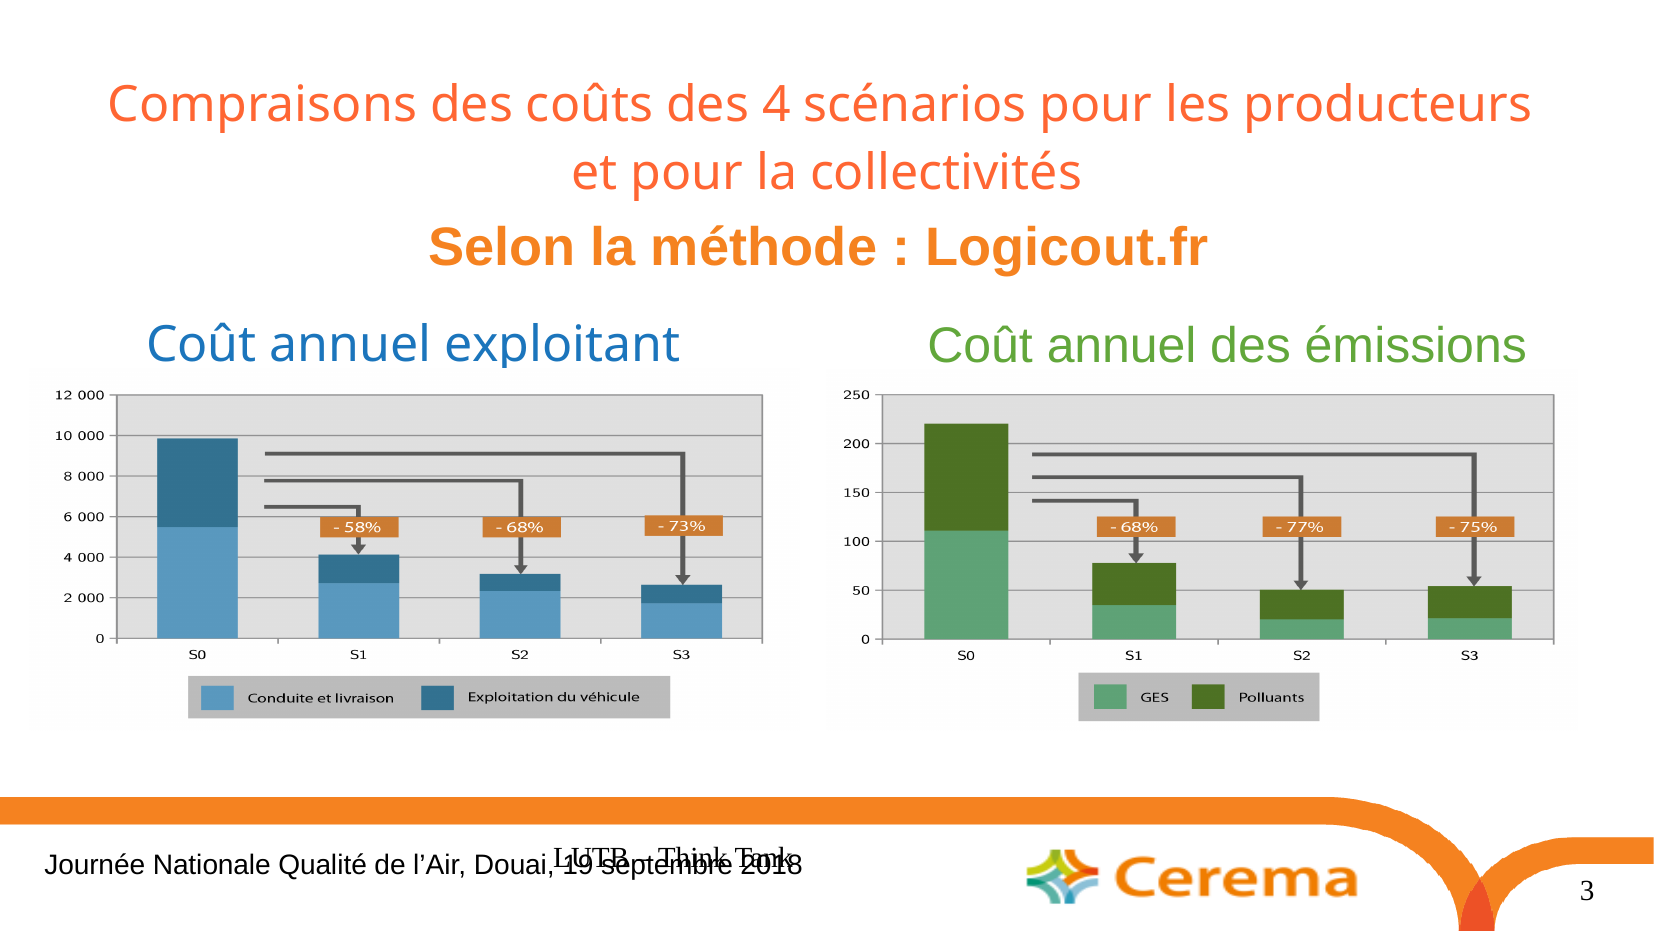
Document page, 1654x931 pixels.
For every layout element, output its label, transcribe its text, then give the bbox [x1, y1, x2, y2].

title Compraisons des coûts des 4 scénarios pour les producteurs et pour la collectivités [29, 28, 1625, 244]
text_box Selon la méthode : Logicout.fr [413, 244, 1388, 285]
title Coût annuel exploitant [59, 310, 768, 368]
text_box Journée Nationale Qualité de l’Air, Douai, 19 septembre 2018 [29, 841, 1241, 916]
text_box Coût annuel des émissions [912, 310, 1654, 381]
picture [0, 797, 1654, 931]
picture [29, 368, 800, 731]
picture [826, 369, 1578, 731]
